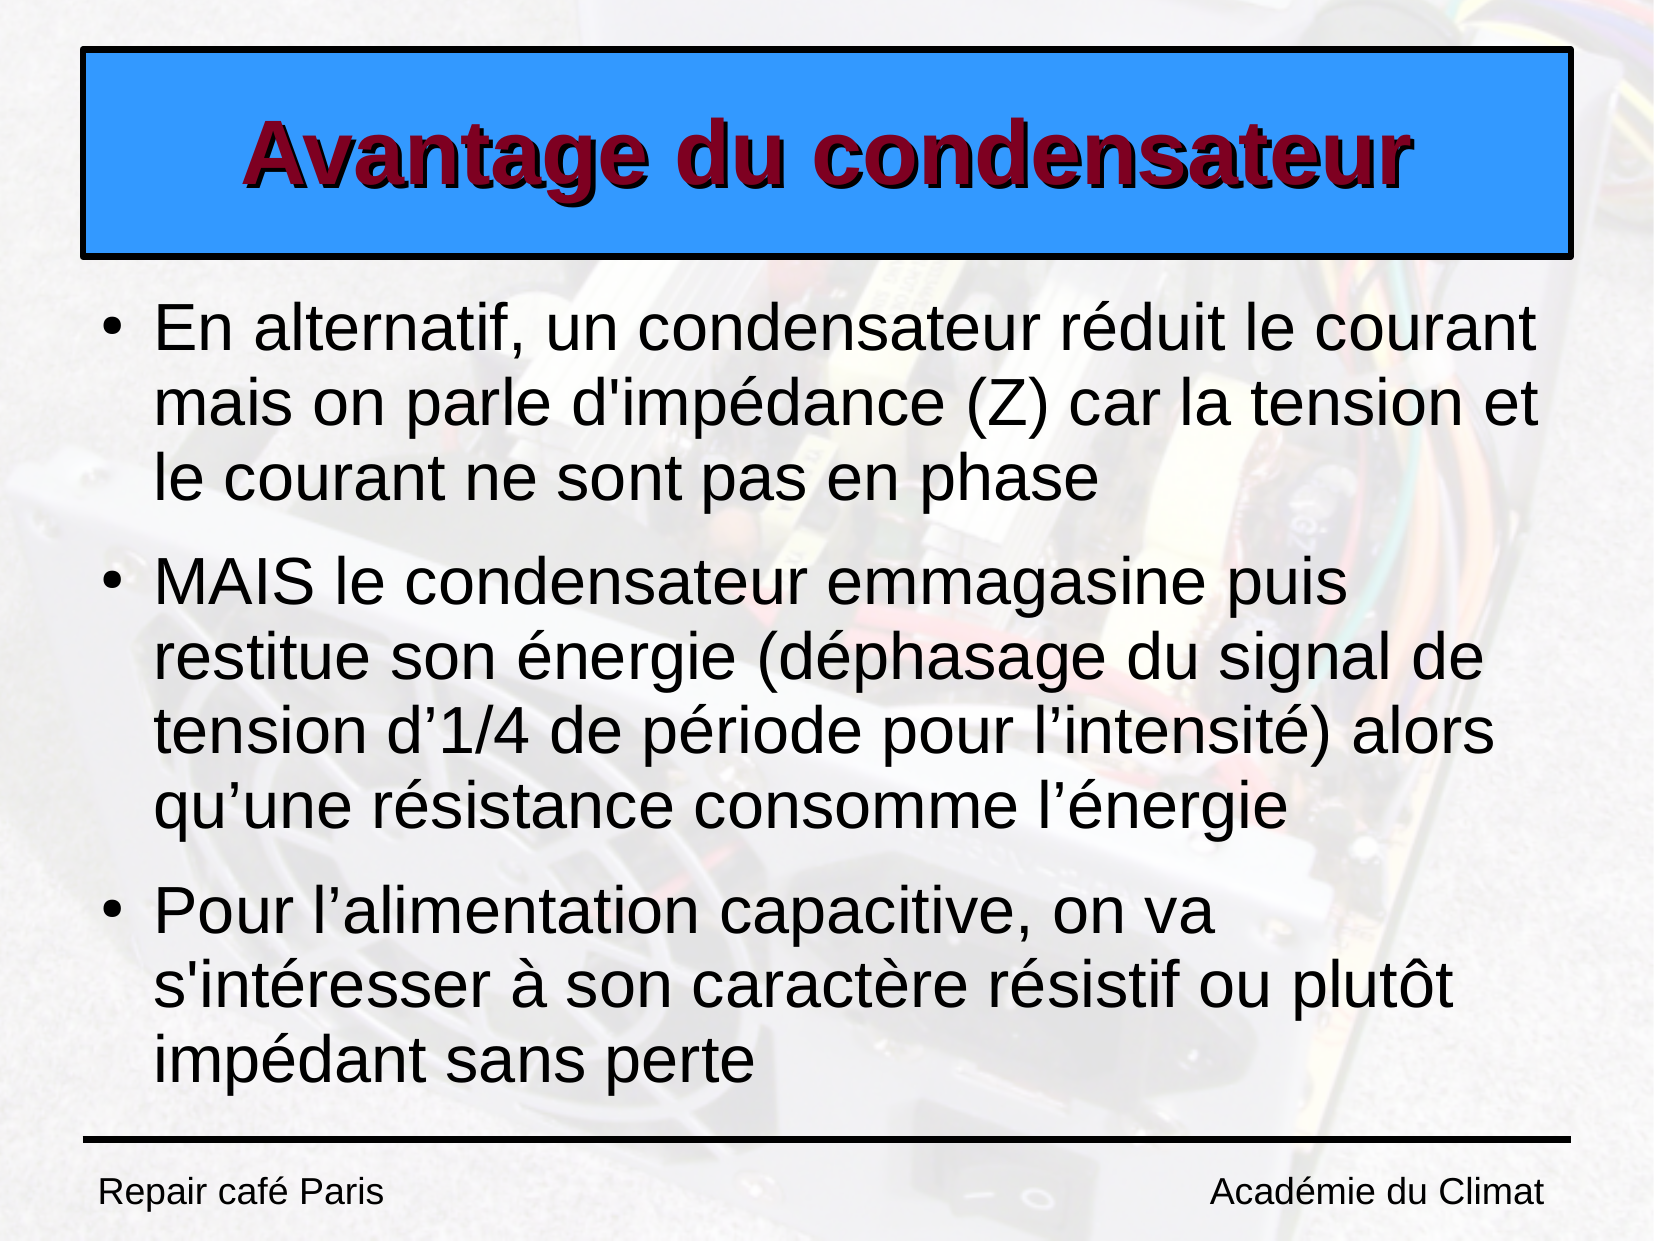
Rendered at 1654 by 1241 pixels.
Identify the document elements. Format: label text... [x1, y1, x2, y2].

picture [0, 0, 1654, 1241]
list En alternatif, un condensateur réduit le courant mais on parle d'impédance (Z) car la tension et le courant ne sont pas en phase MAIS le condensateur emmagasine puis restitue son énergie (déphasage du signal de tension d’1/4 de période pour l’intensité) alors qu’une résistance consomme l’énergie Pour l’alimentation capacitive, on va s'intéresser à son caractère résistif ou plutôt impédant sans perte [82, 290, 1571, 1097]
title Avantage du condensateur [82, 49, 1571, 257]
text_box Repair café Paris Académie du Climat [82, 1163, 1571, 1220]
